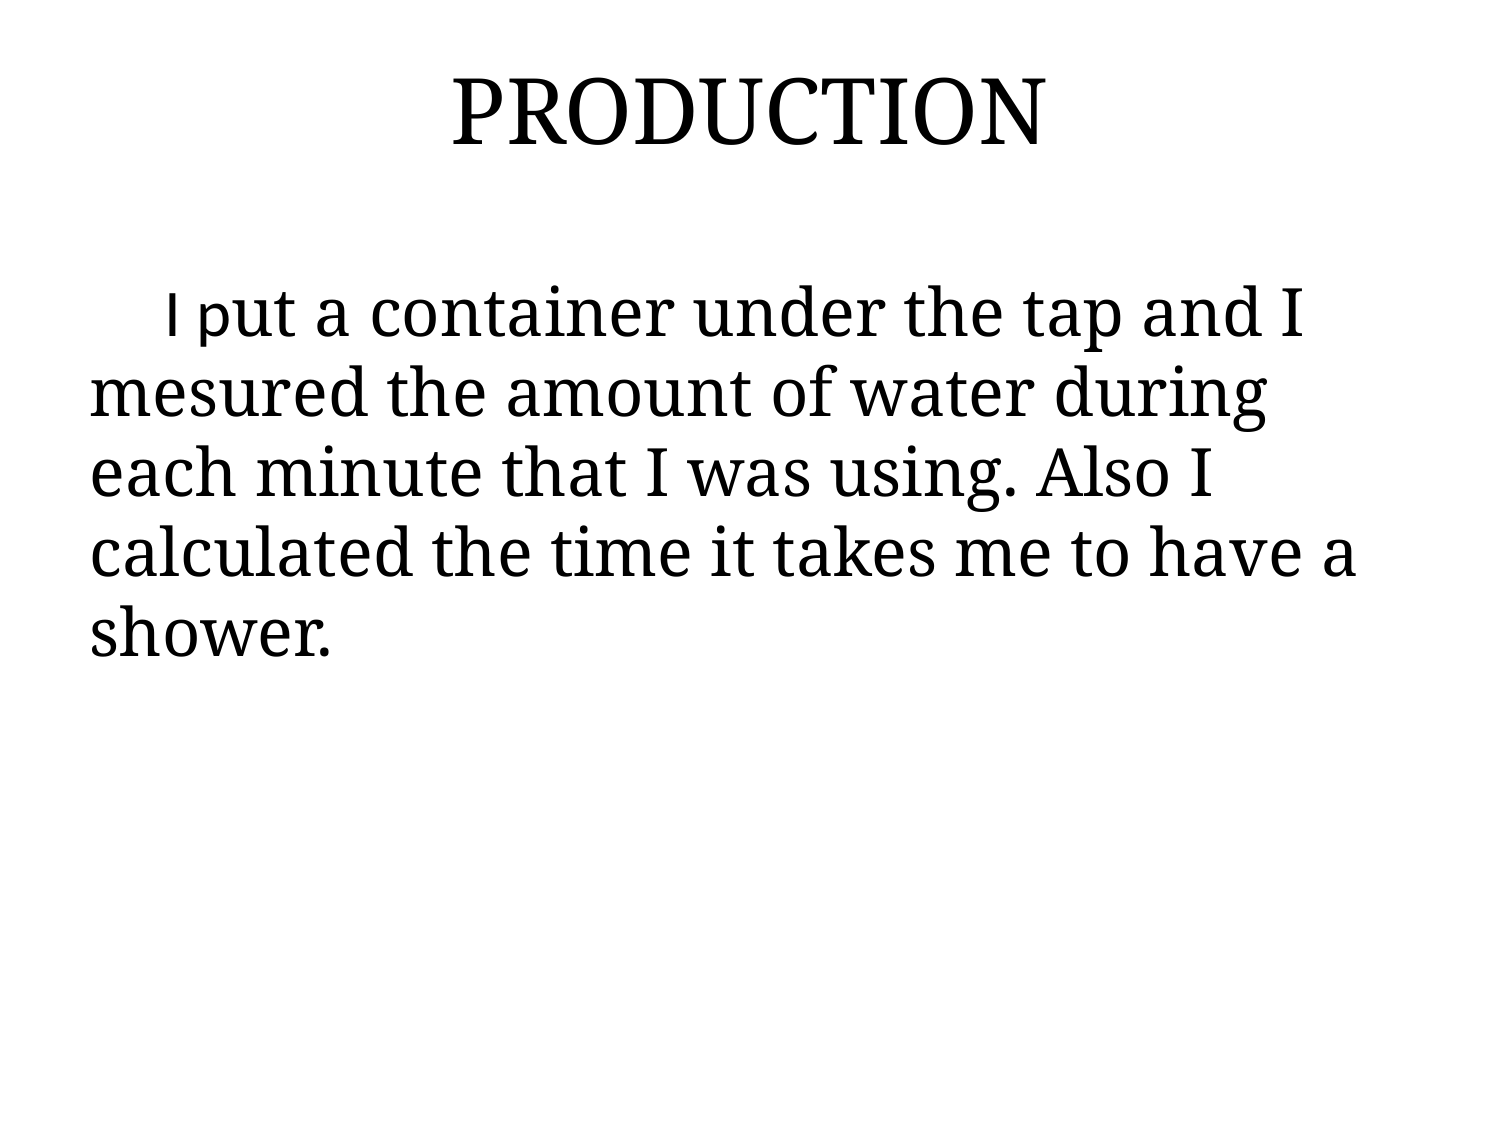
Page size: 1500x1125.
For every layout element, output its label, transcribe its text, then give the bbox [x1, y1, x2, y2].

list I put a container under the tap and I mesured the amount of water during each minute that I was using. Also I calculated the time it takes me to have a shower. [75, 262, 1425, 1005]
title PRODUCTION [75, 45, 1425, 233]
